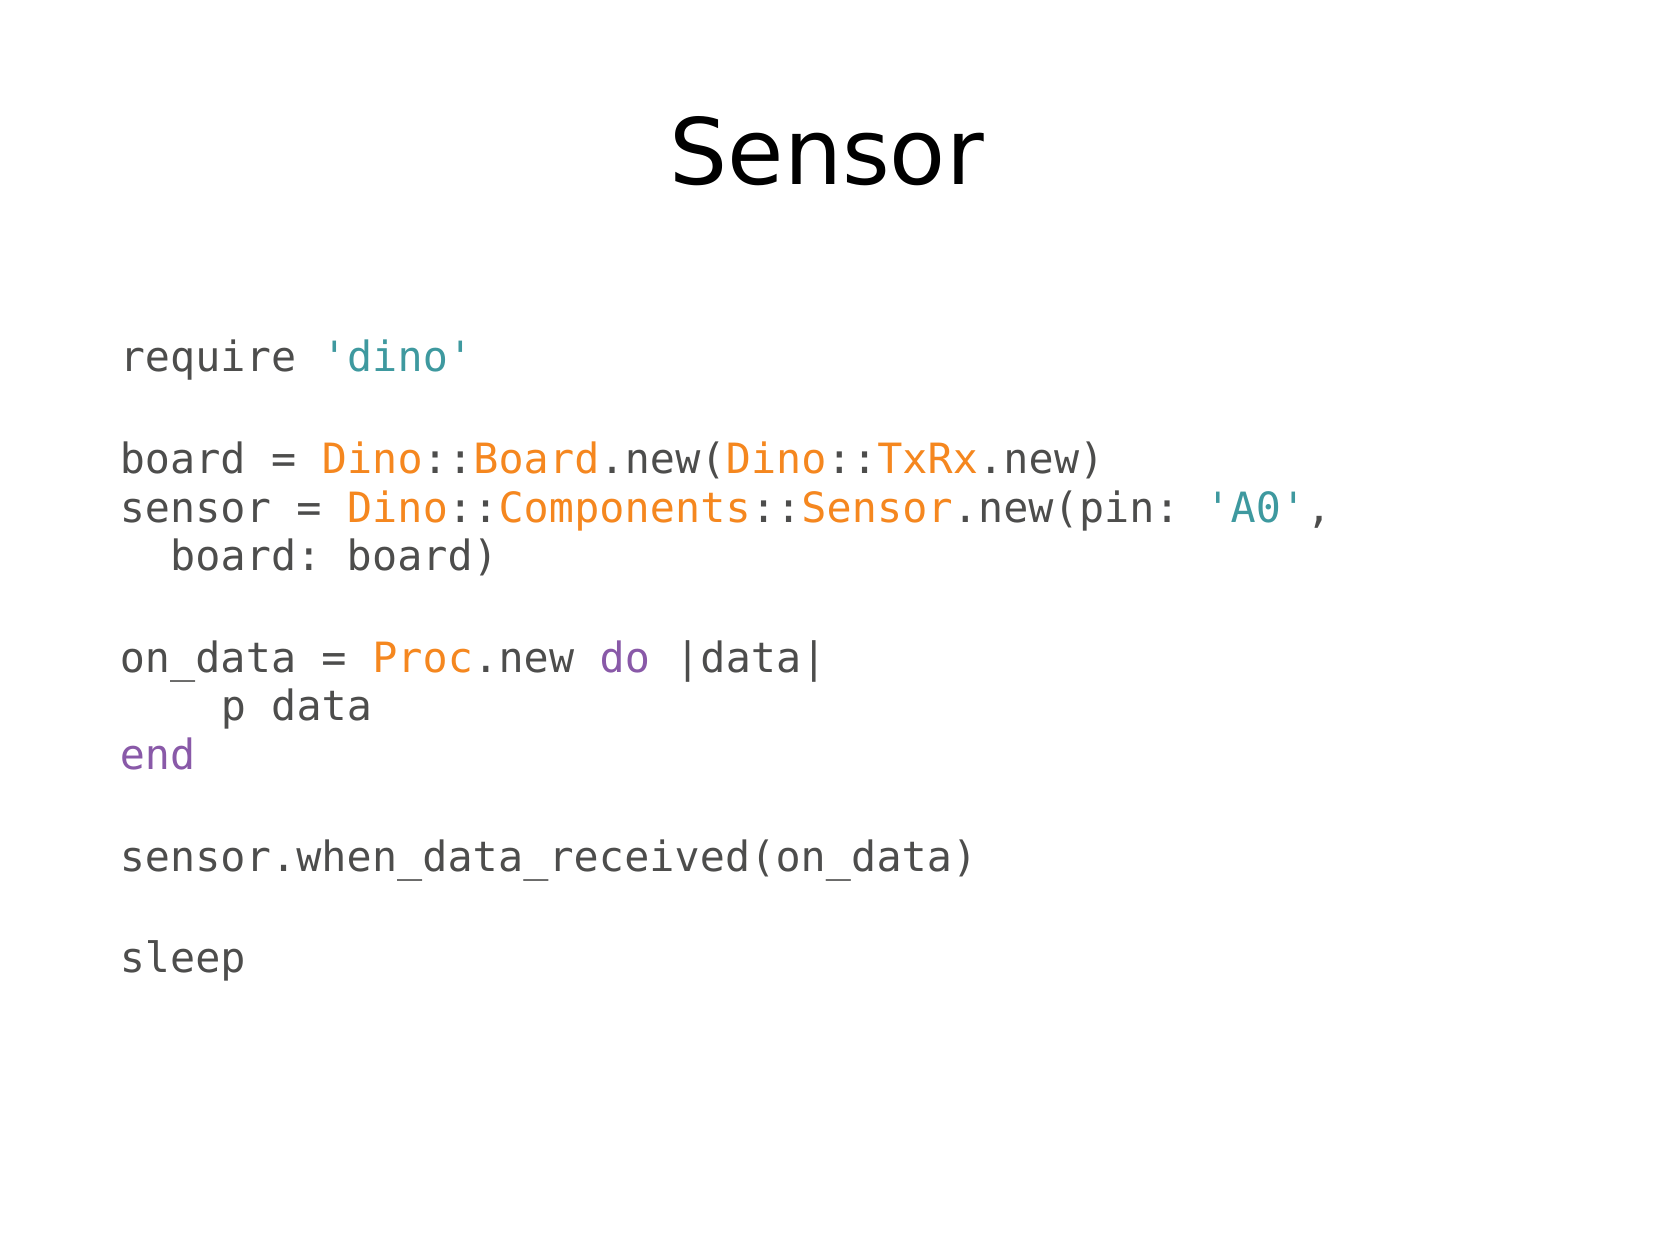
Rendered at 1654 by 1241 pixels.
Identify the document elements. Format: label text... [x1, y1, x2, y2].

title Sensor [82, 49, 1571, 257]
text_box require 'dino' board = Dino::Board.new(Dino::TxRx.new) sensor = Dino::Components::Sensor.new(pin: 'A0', board: board) on_data = Proc.new do |data| p data end sensor.when_data_received(on_data) sleep [105, 325, 1561, 991]
